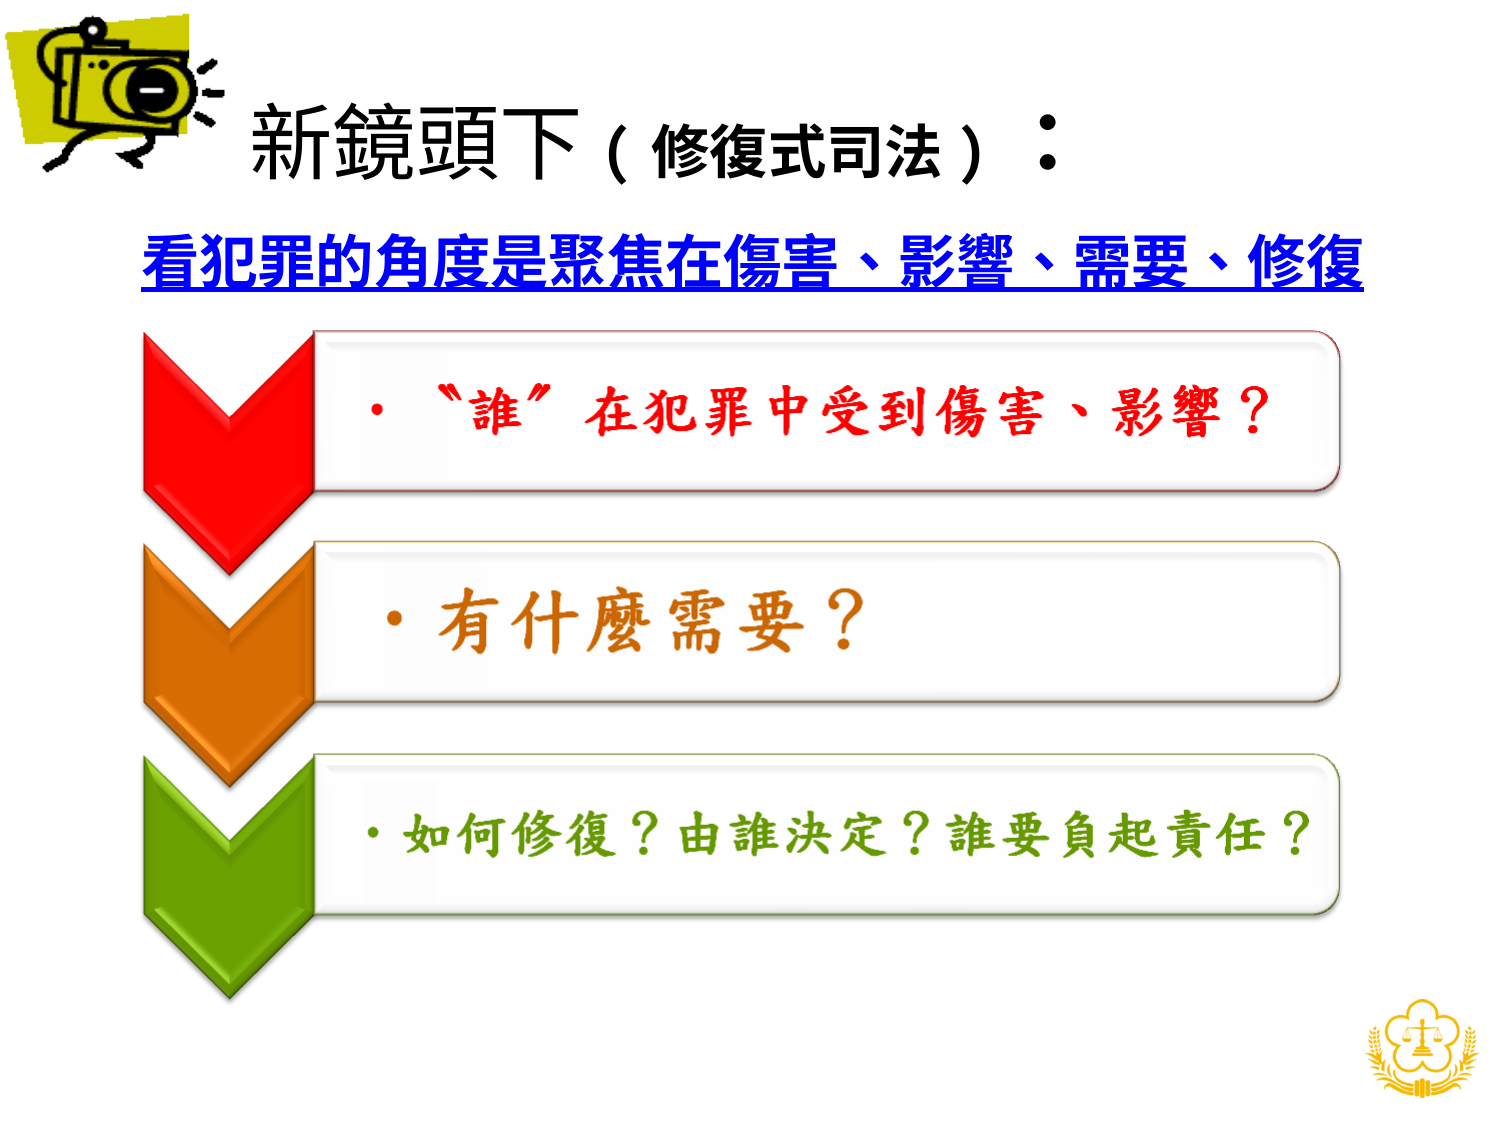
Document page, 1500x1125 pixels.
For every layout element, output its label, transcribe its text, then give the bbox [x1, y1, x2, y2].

text_box 新鏡頭下(修復式司法)： 看犯罪的角度是聚焦在傷害、影響、需要、修復 [41, 55, 1465, 430]
picture [135, 326, 1480, 1098]
picture [0, 0, 227, 177]
